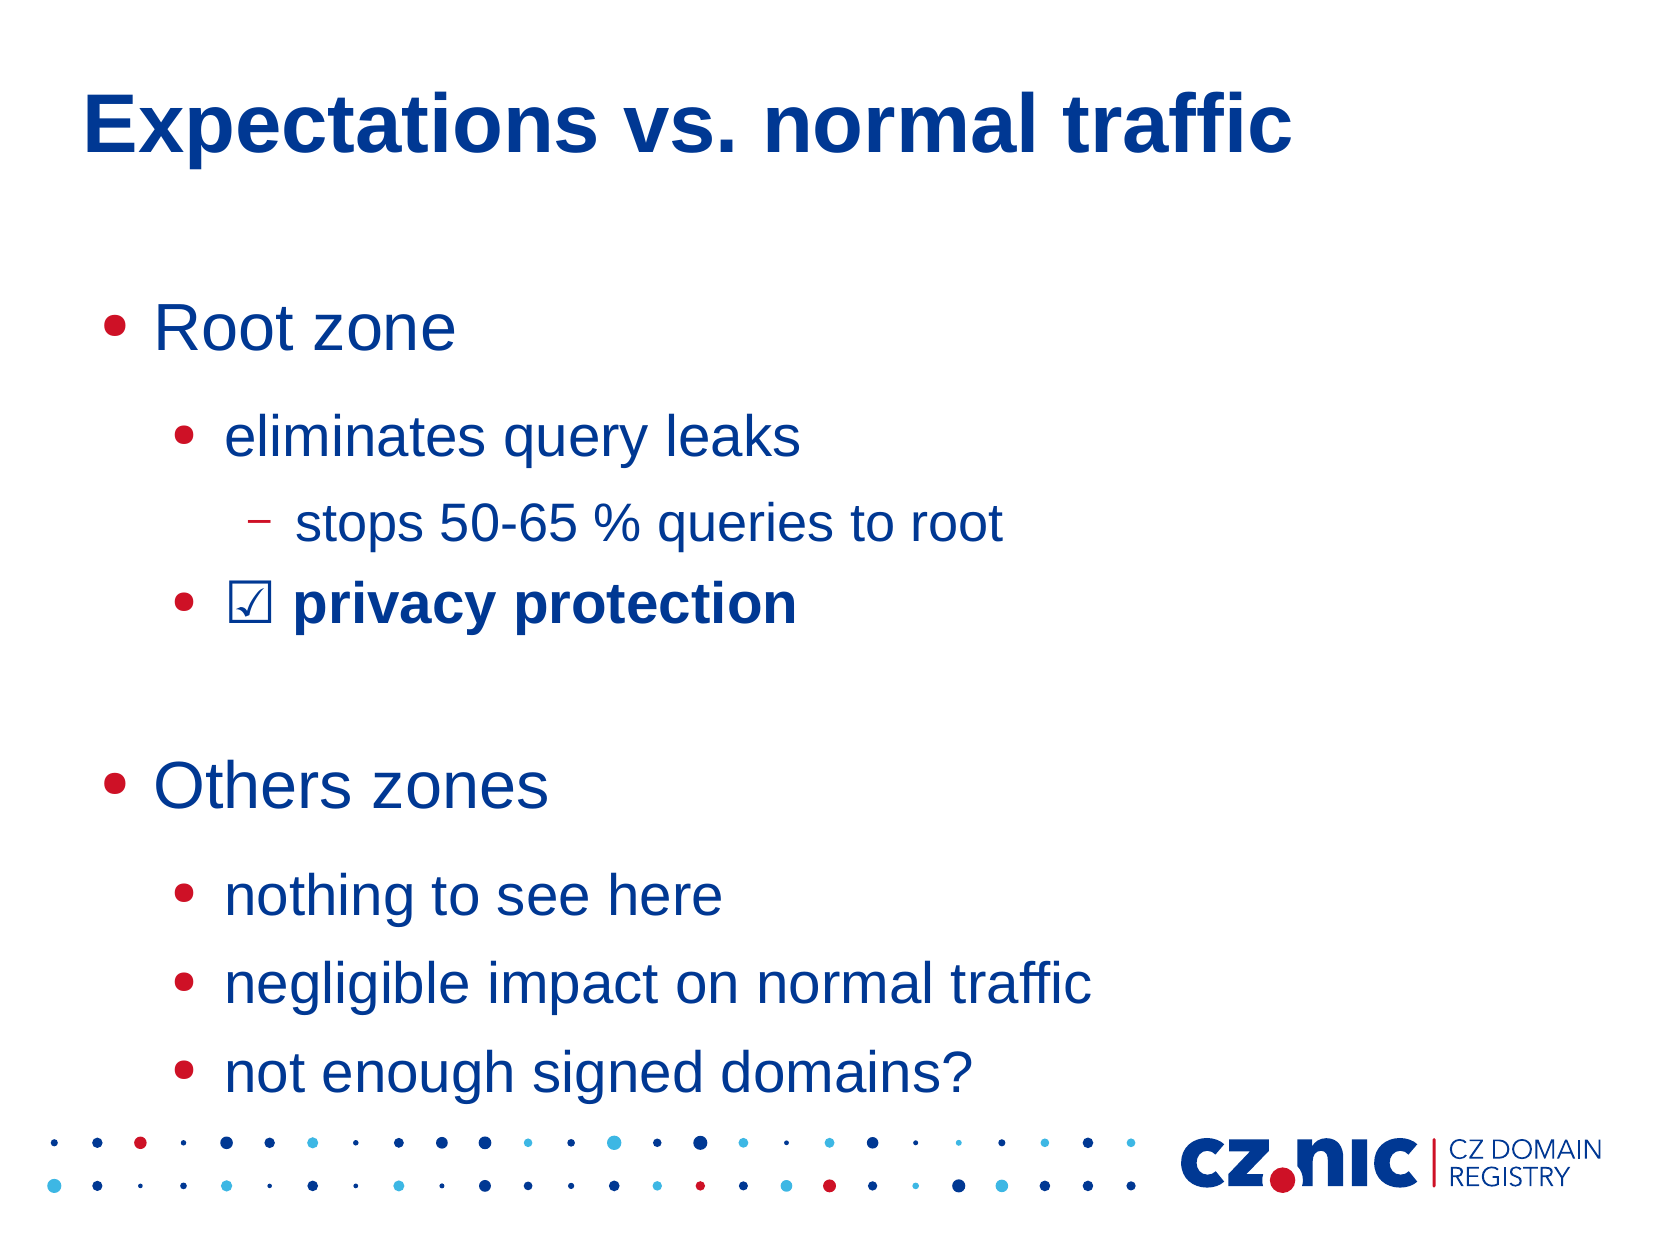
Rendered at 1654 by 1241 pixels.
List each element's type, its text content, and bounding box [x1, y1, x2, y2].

title Expectations vs. normal traffic [82, 70, 1571, 178]
list Root zone eliminates query leaks stops 50-65 % queries to root ☑ privacy protection Others zones nothing to see here negligible impact on normal traffic not enough signed domains? [82, 290, 1571, 1109]
